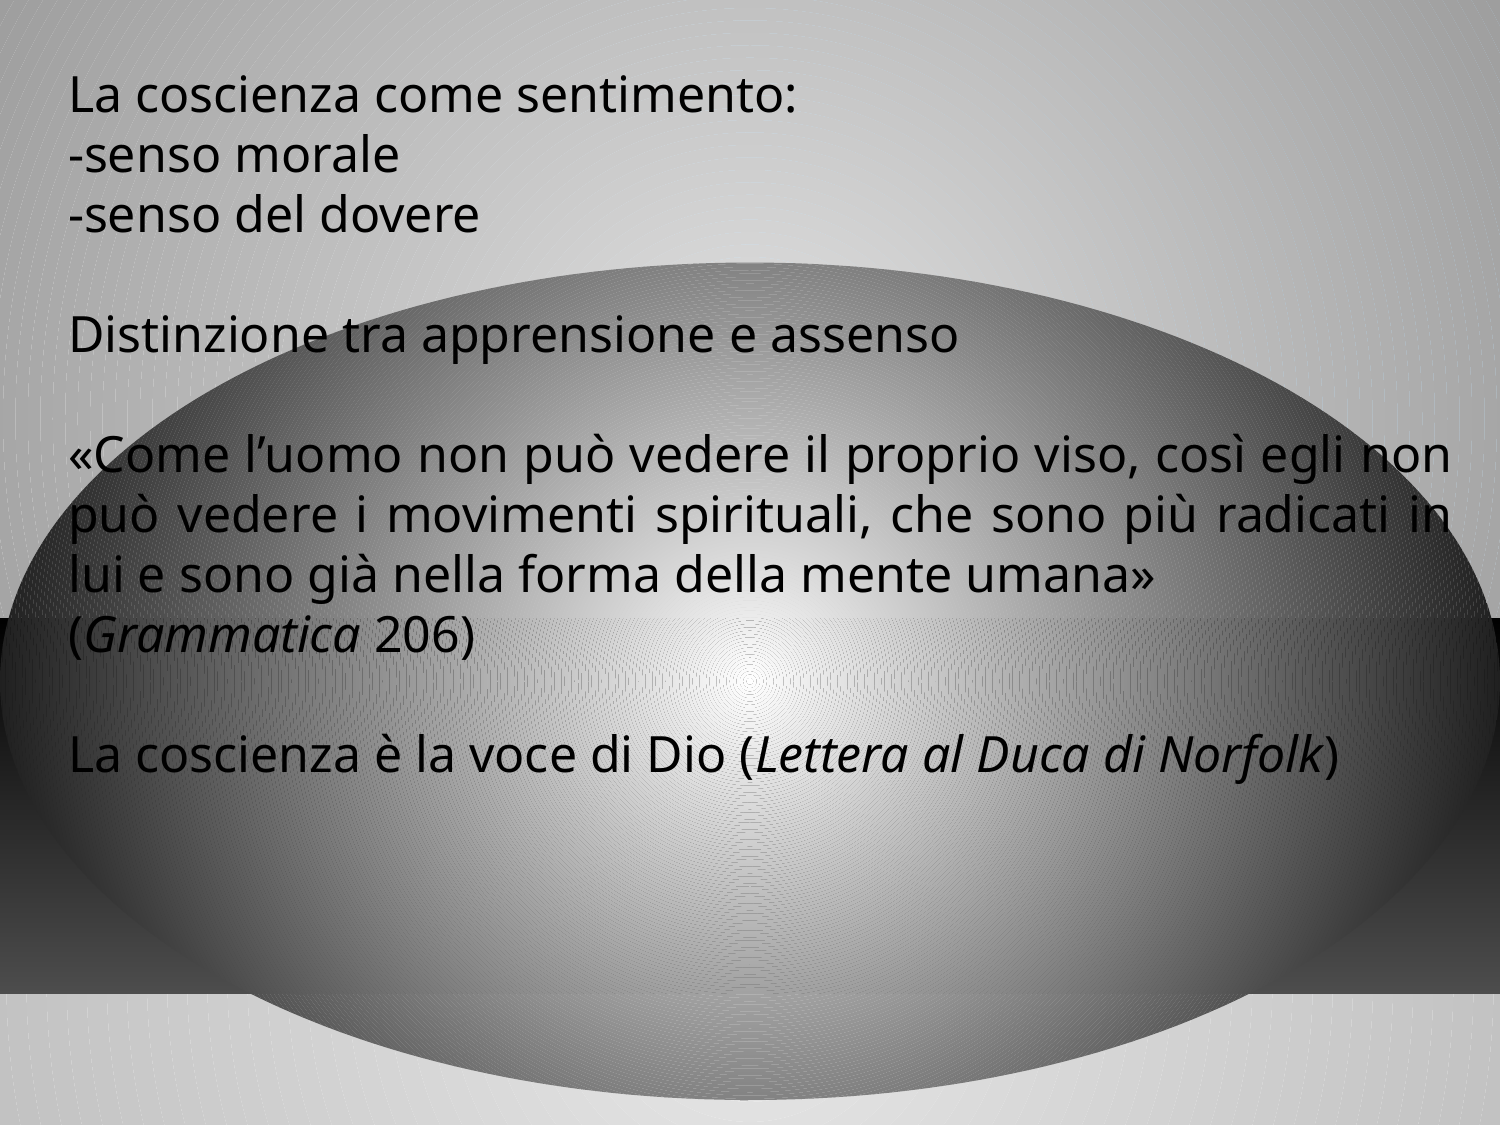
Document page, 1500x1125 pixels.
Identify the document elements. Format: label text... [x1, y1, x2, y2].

text_box La coscienza come sentimento: -senso morale -senso del dovere Distinzione tra apprensione e assenso «Come l’uomo non può vedere il proprio viso, così egli non può vedere i movimenti spirituali, che sono più radicati in lui e sono già nella forma della mente umana» (Grammatica 206) La coscienza è la voce di Dio (Lettera al Duca di Norfolk) [53, 54, 1471, 797]
